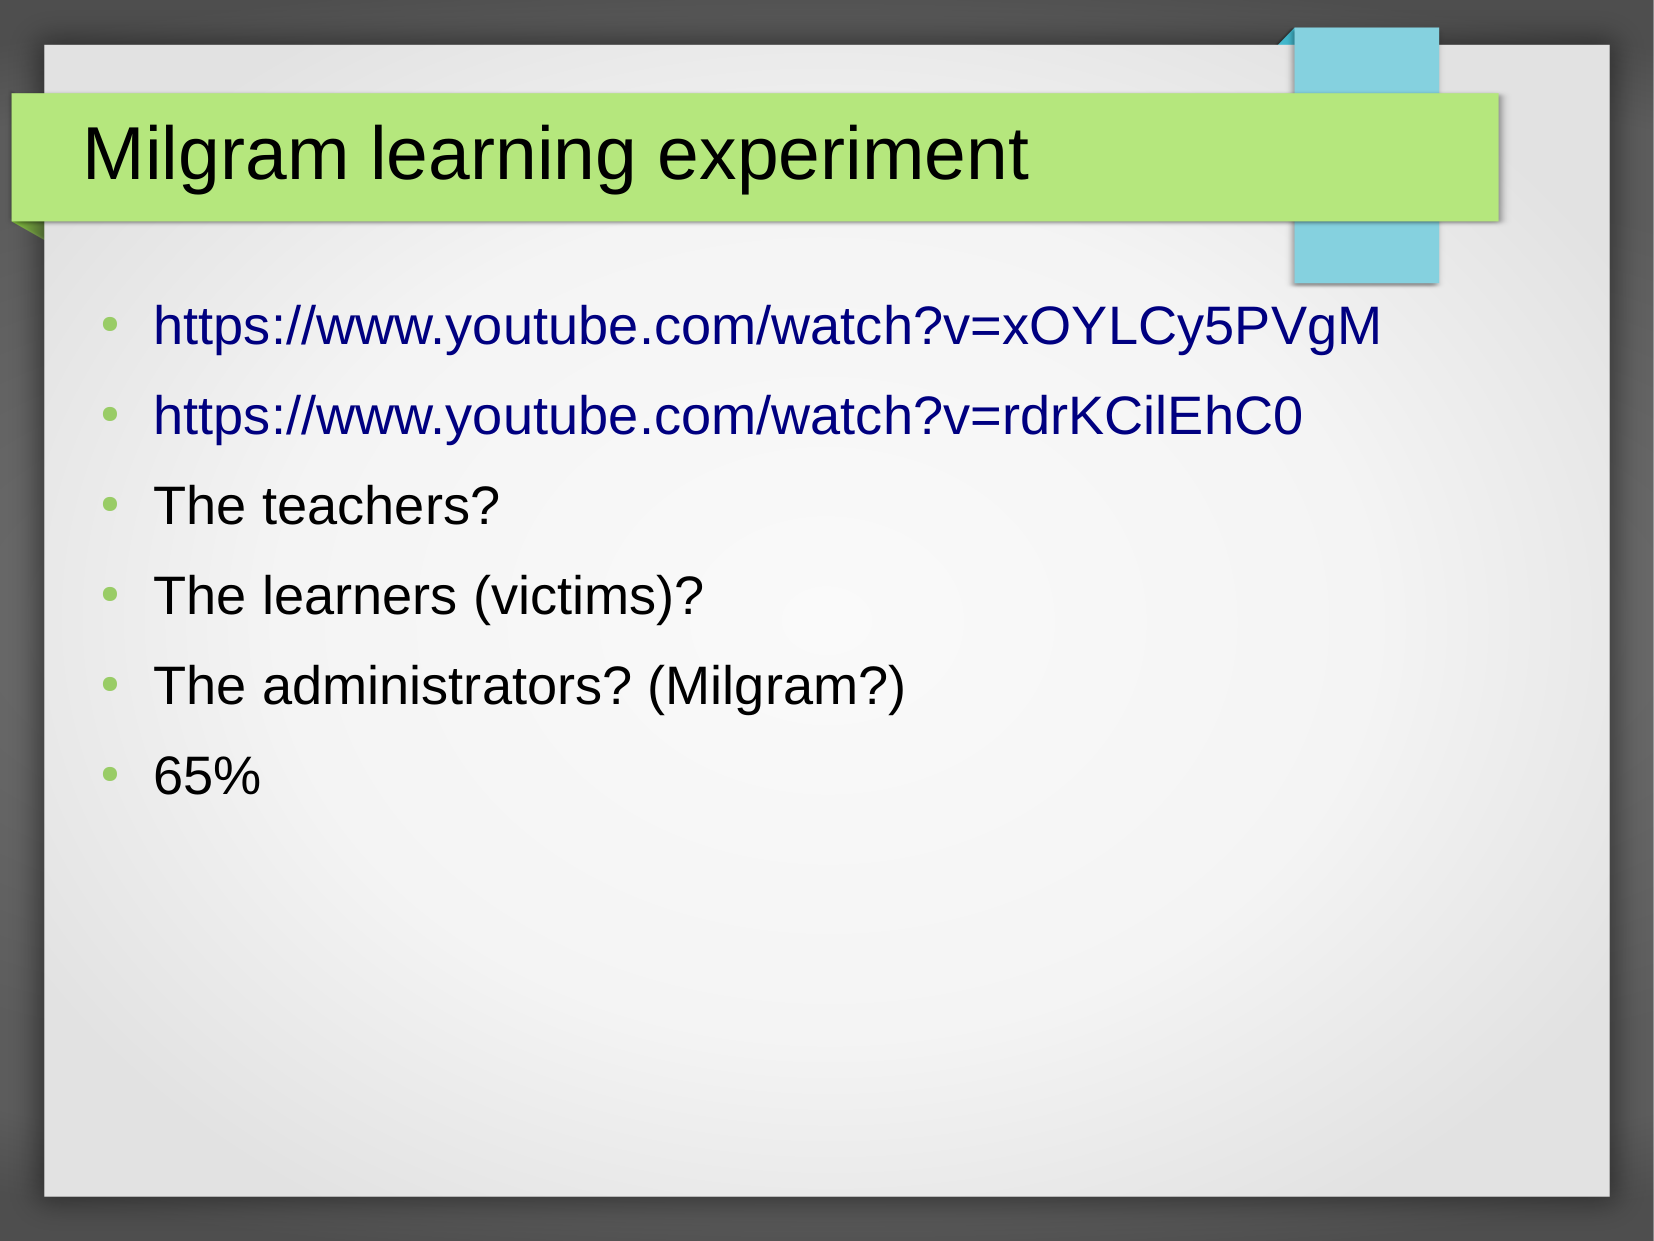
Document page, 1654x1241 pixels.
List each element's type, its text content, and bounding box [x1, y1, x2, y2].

list https://www.youtube.com/watch?v=xOYLCy5PVgM https://www.youtube.com/watch?v=rdrKCilEhC0 The teachers? The learners (victims)? The administrators? (Milgram?) 65% [82, 295, 1571, 1015]
title Milgram learning experiment [82, 94, 1264, 213]
picture [0, 0, 1654, 1241]
